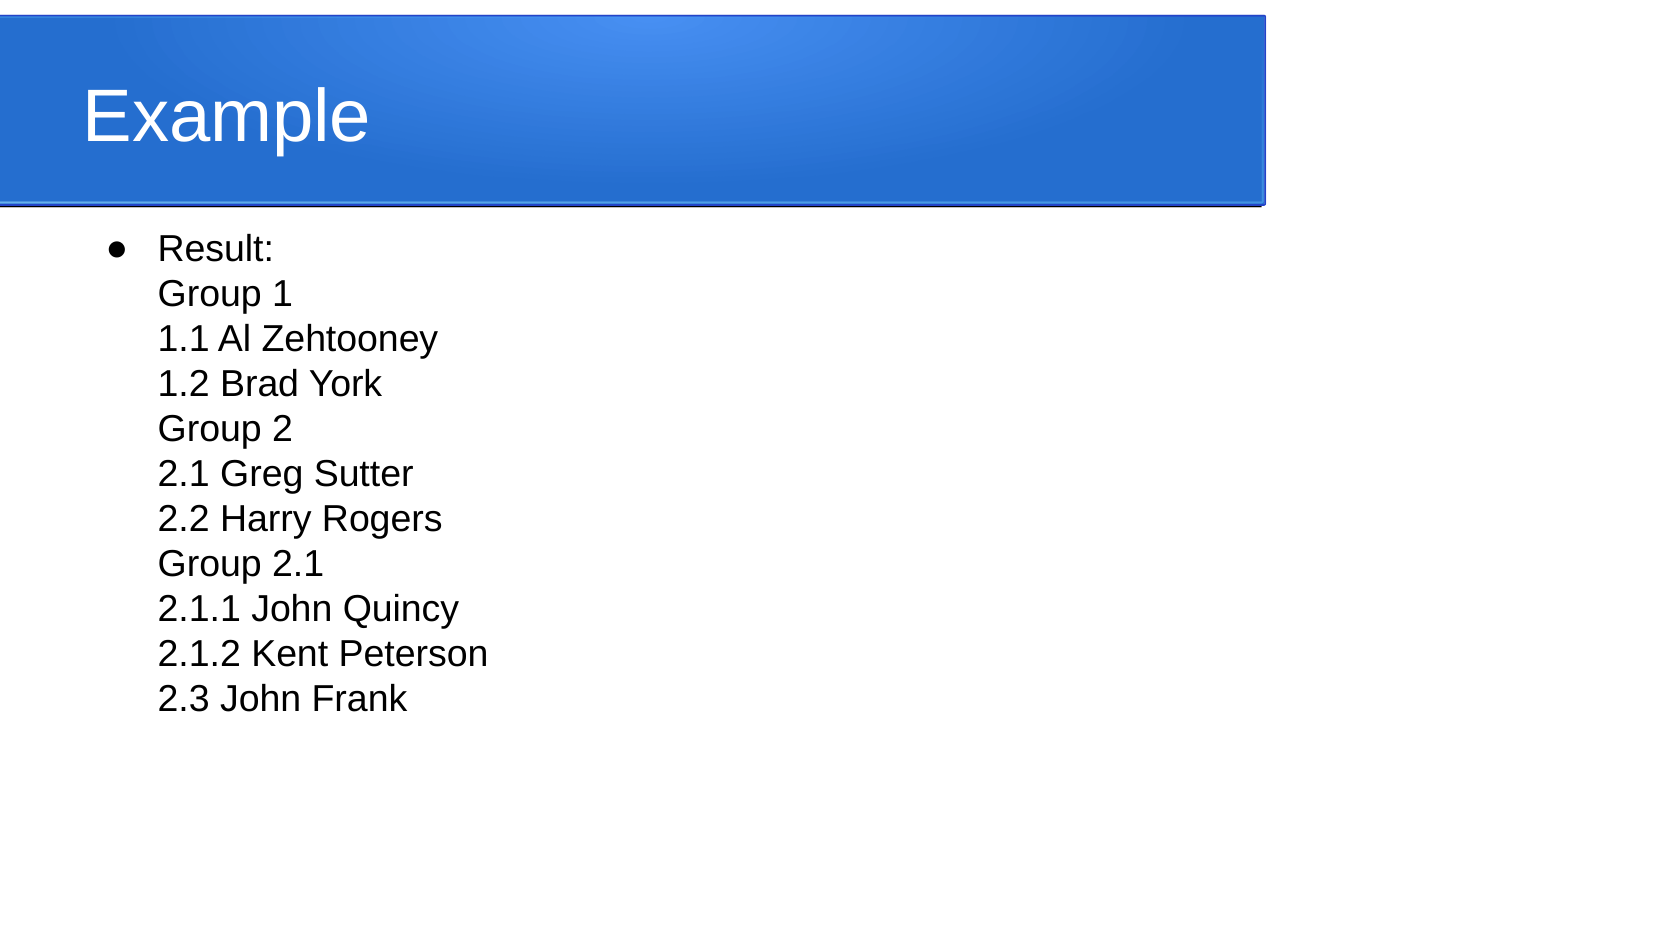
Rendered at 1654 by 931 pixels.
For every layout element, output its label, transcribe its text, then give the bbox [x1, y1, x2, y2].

title Example [82, 35, 1235, 189]
picture [0, 13, 1269, 211]
list Result: Group 1 1.1 Al Zehtooney 1.2 Brad York Group 2 2.1 Greg Sutter 2.2 Harry Rogers Group 2.1 2.1.1 John Quincy 2.1.2 Kent Peterson 2.3 John Frank [82, 224, 1571, 764]
